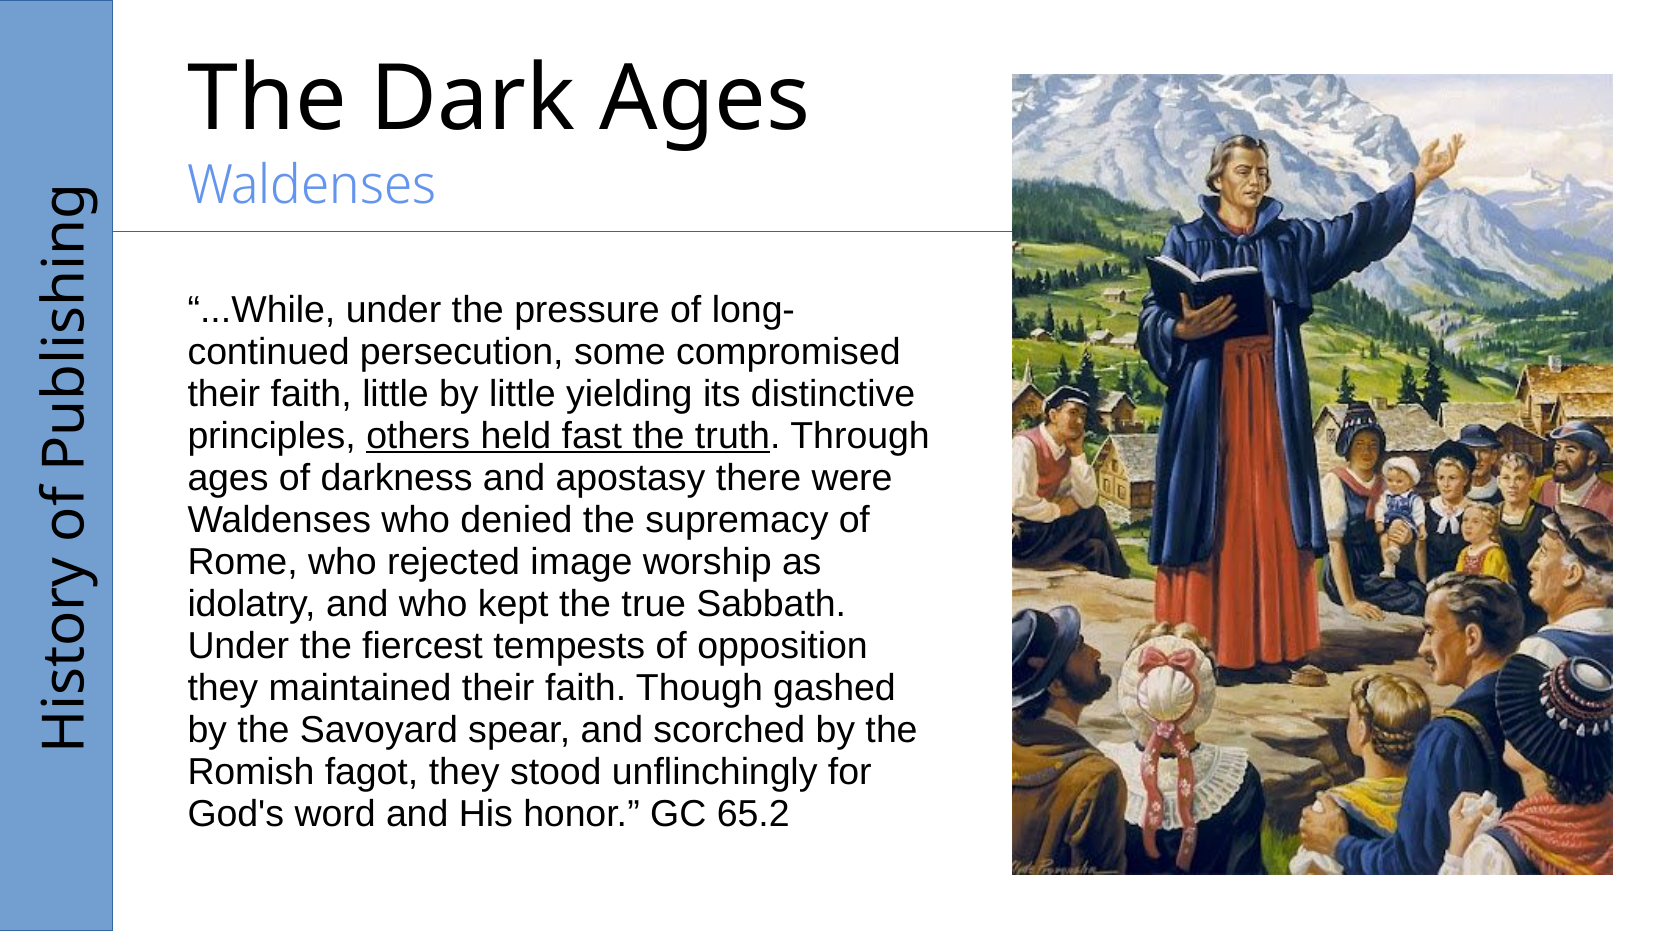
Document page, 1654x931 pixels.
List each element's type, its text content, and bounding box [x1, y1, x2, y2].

subtitle “...While, under the pressure of long-continued persecution, some compromised their faith, little by little yielding its distinctive principles, others held fast the truth. Through ages of darkness and apostasy there were Waldenses who denied the supremacy of Rome, who rejected image worship as idolatry, and who kept the true Sabbath. Under the fiercest tempests of opposition they maintained their faith. Though gashed by the Savoyard spear, and scorched by the Romish fagot, they stood unflinchingly for God's word and His honor.” GC 65.2 [187, 288, 938, 835]
title Waldenses [187, 125, 1012, 231]
text_box History of Publishing [13, 37, 105, 901]
text_box [0, 0, 113, 931]
picture [1012, 74, 1613, 875]
title The Dark Ages [187, 33, 1571, 125]
title Waldenses [187, 232, 1012, 239]
